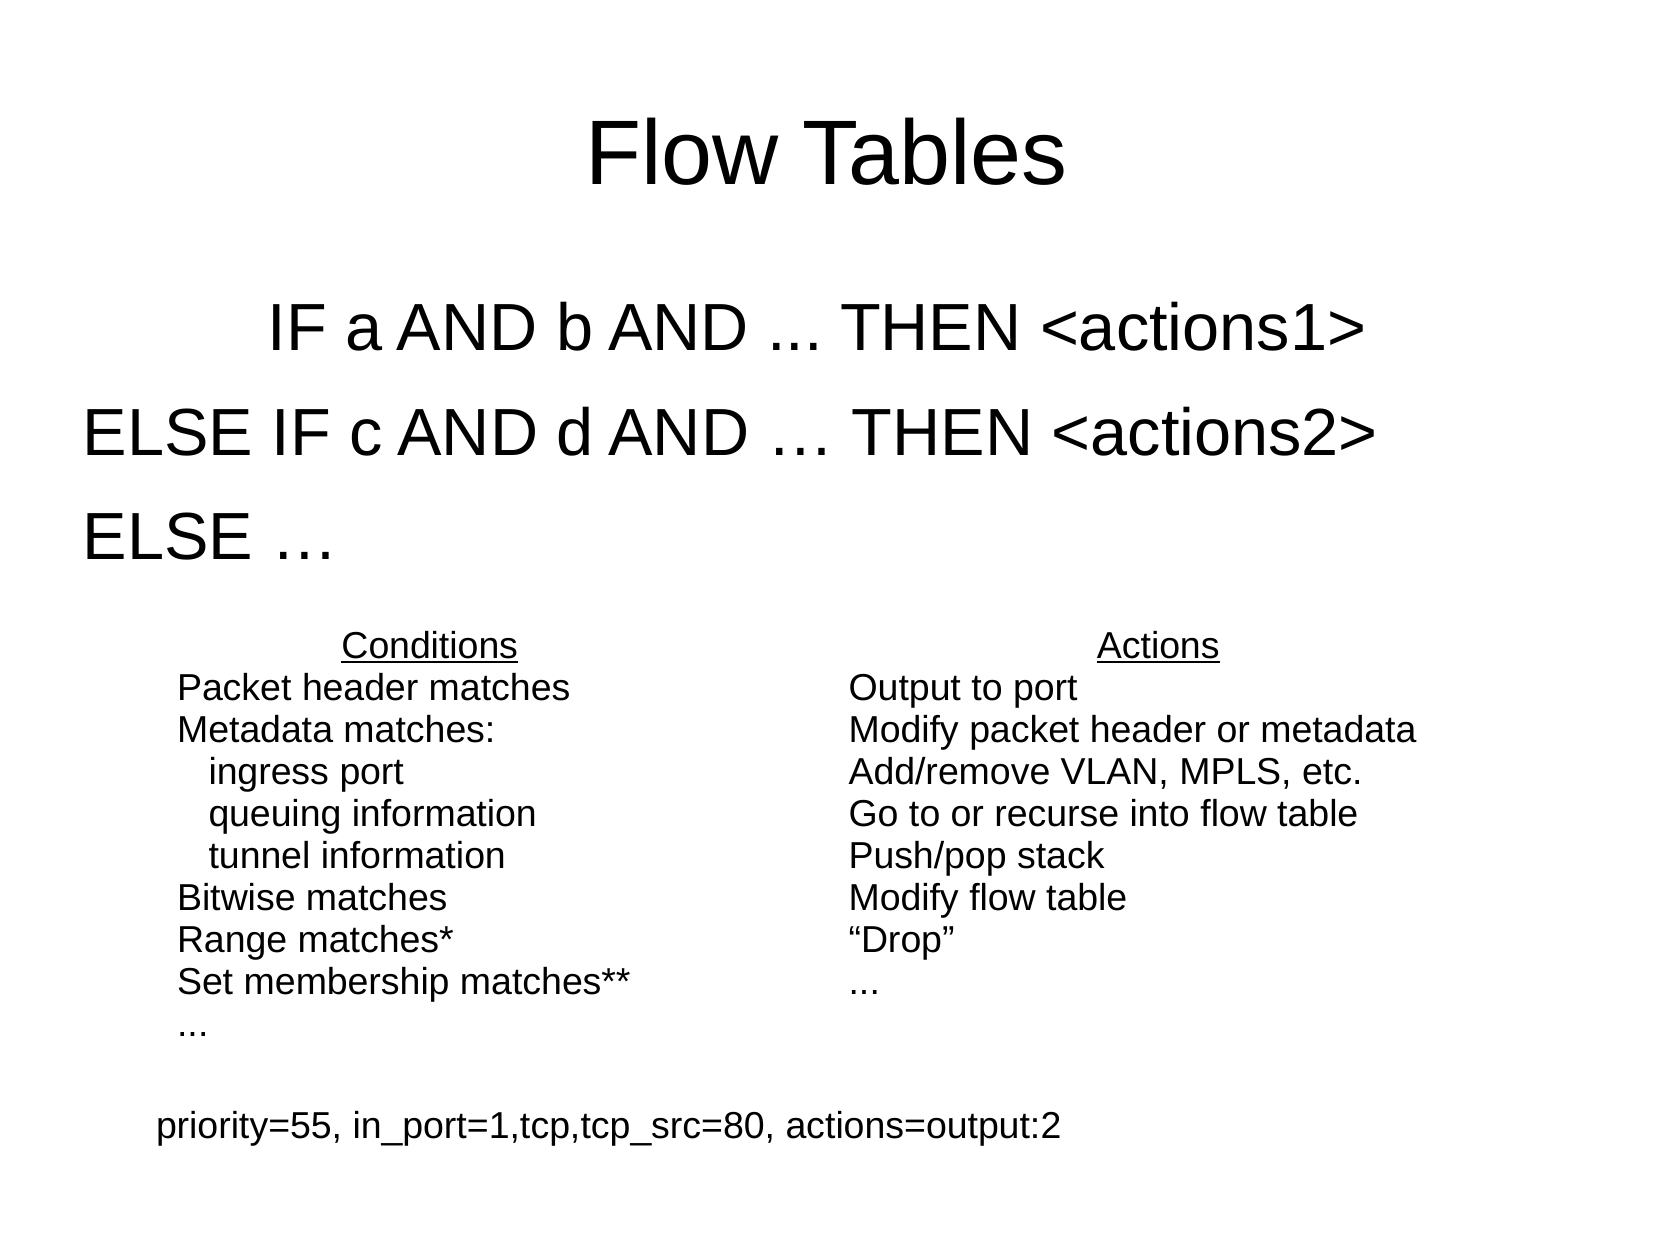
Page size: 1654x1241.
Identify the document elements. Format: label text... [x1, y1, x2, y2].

title Flow Tables [82, 49, 1571, 257]
text_box Actions Output to port Modify packet header or metadata Add/remove VLAN, MPLS, etc. Go to or recurse into flow table Push/pop stack Modify flow table “Drop” ... [833, 617, 1483, 1011]
list IF a AND b AND ... THEN <actions1> ELSE IF c AND d AND … THEN <actions2> ELSE … [82, 290, 1538, 586]
text_box priority=55, in_port=1,tcp,tcp_src=80, actions=output:2 [141, 1096, 1456, 1154]
text_box Conditions Packet header matches Metadata matches: ingress port queuing information tunnel information Bitwise matches Range matches* Set membership matches** ... [162, 617, 698, 1053]
